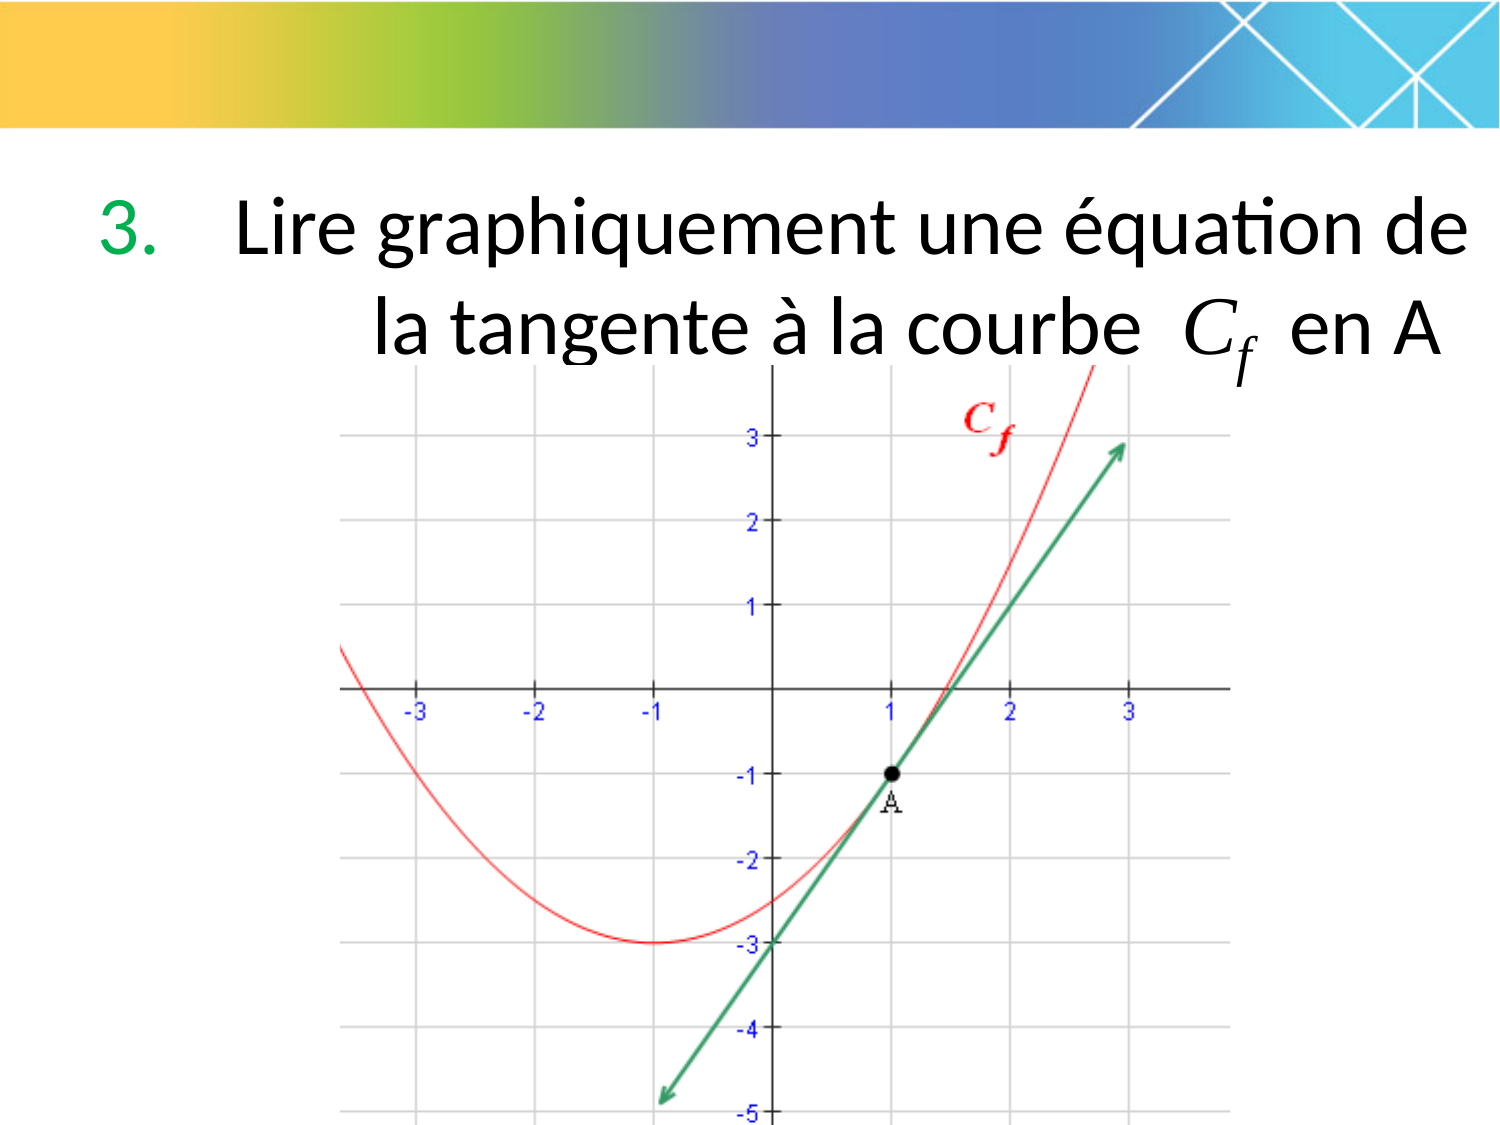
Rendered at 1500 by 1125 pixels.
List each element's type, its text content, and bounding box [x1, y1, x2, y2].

title Lire graphiquement une équation de la tangente à la courbe Cf en A [82, 164, 1500, 305]
picture [339, 365, 1231, 1125]
